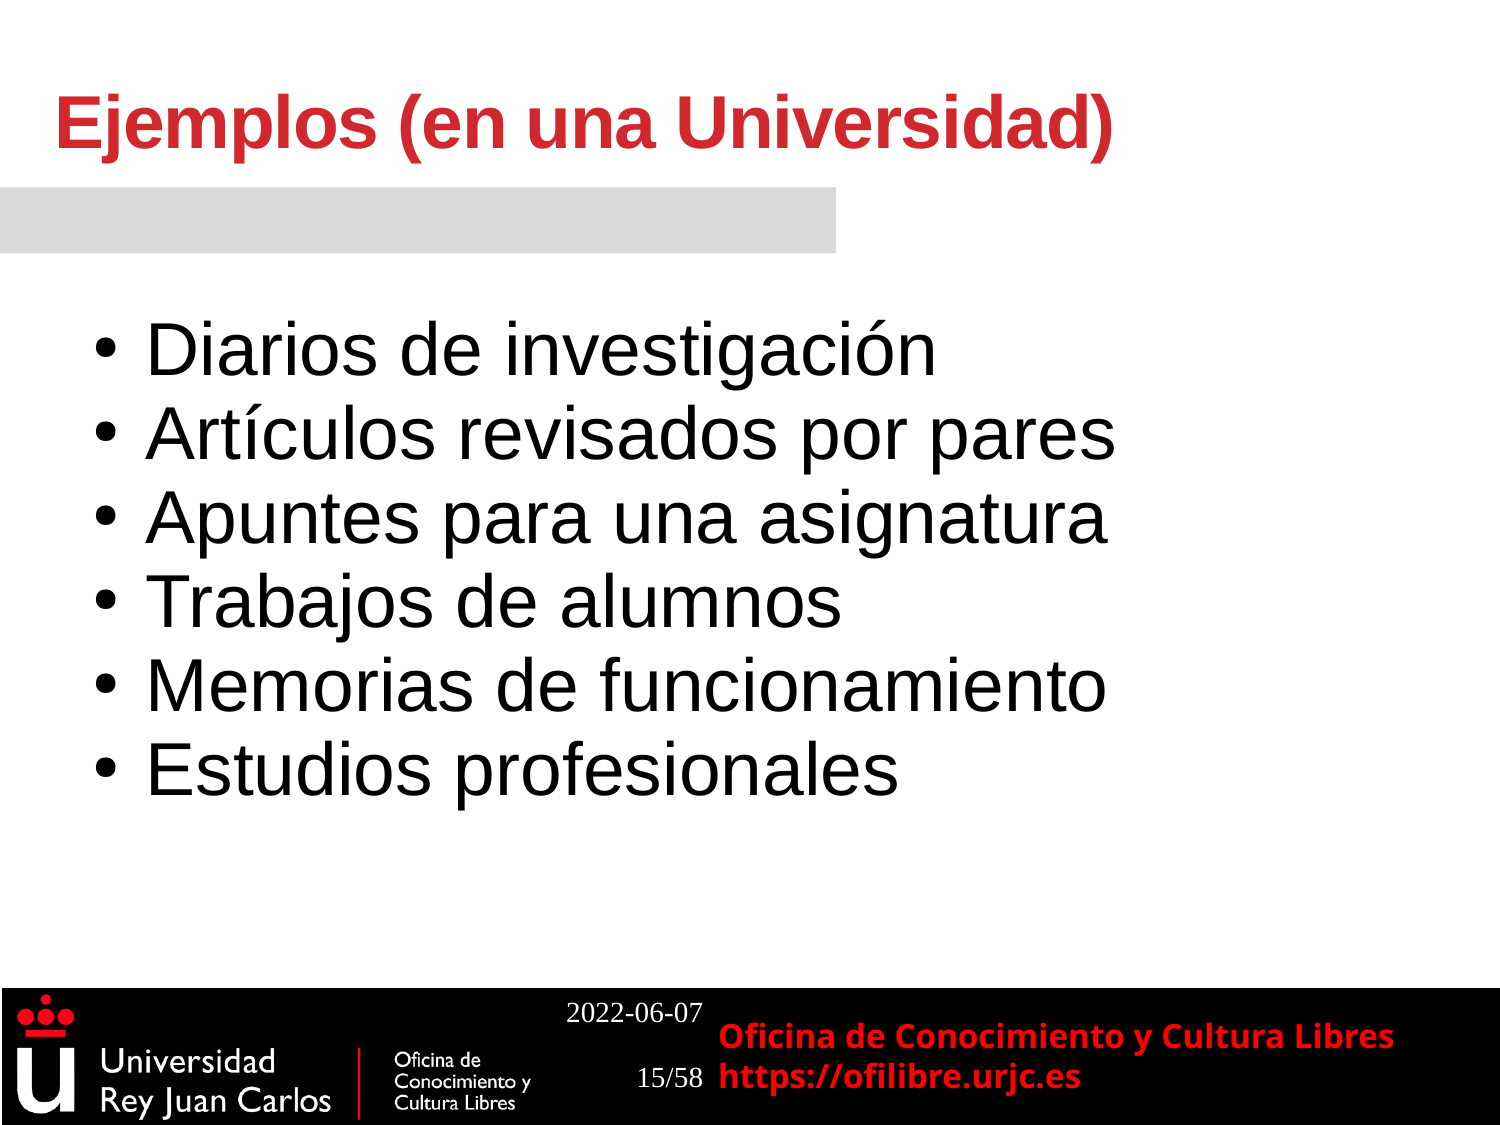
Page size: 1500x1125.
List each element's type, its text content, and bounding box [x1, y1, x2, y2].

picture [17, 994, 531, 1120]
text_box Diarios de investigación Artículos revisados por pares Apuntes para una asignatura Trabajos de alumnos Memorias de funcionamiento Estudios profesionales [60, 299, 1254, 903]
title [75, 7, 1425, 196]
text_box Ejemplos (en una Universidad) [39, 24, 1366, 172]
